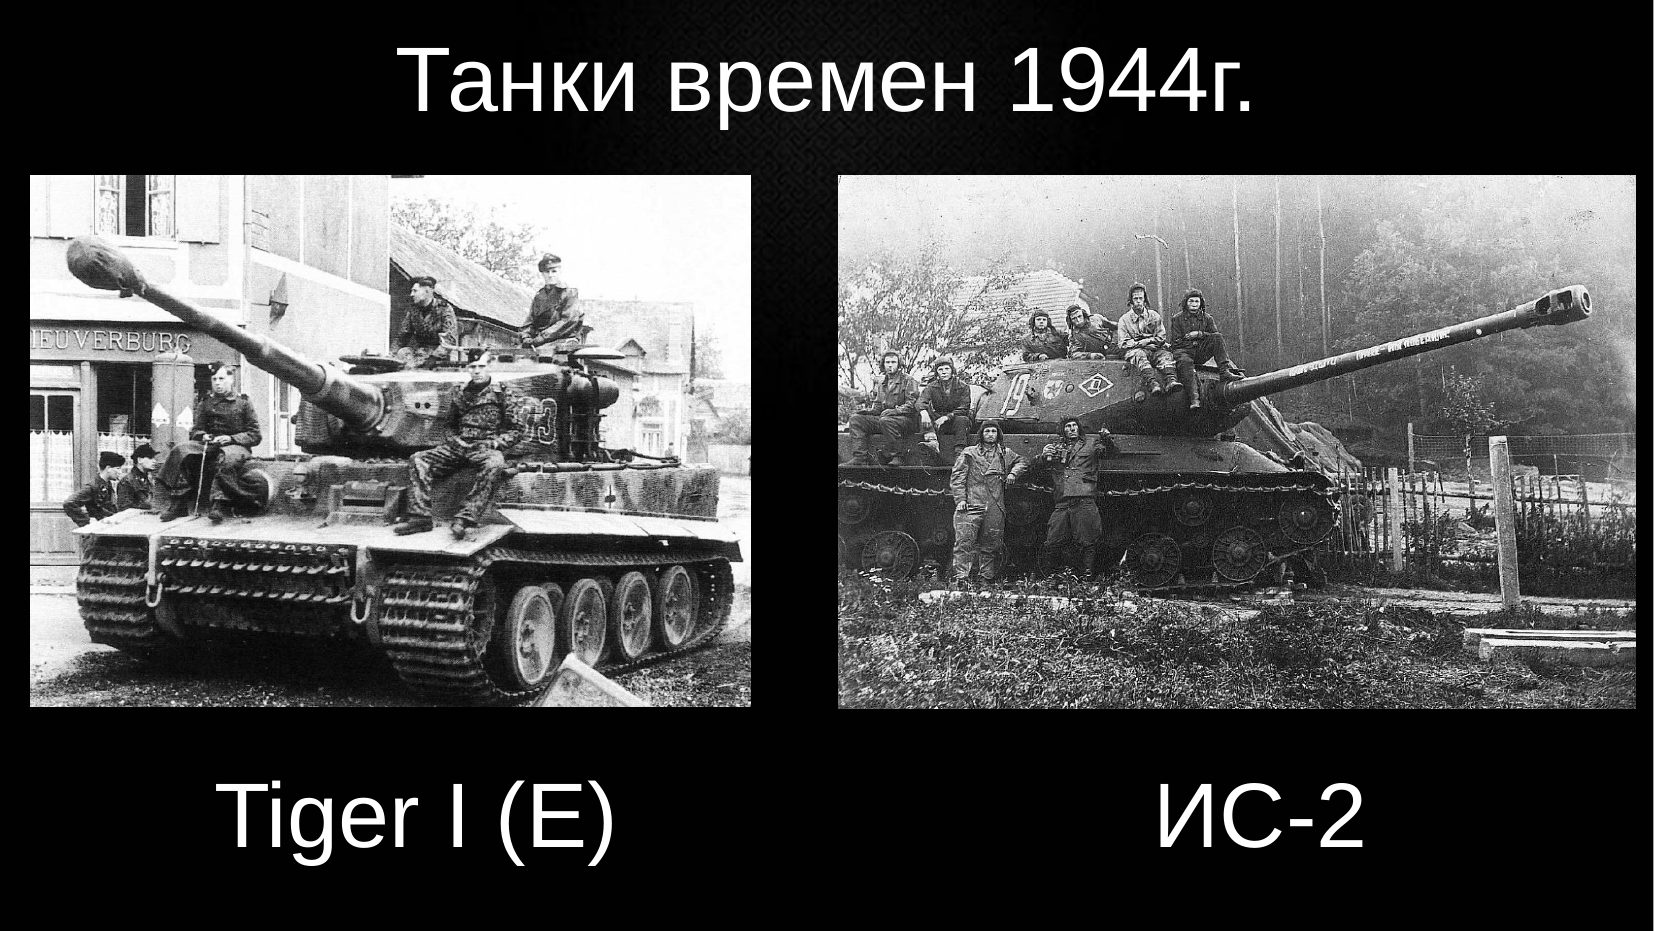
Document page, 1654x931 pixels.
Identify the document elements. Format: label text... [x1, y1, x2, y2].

title Танки времен 1944г. [82, 1, 1571, 157]
picture [0, 0, 1654, 931]
title ИС-2 [1027, 713, 1495, 919]
title Tigеr I (Е) [183, 713, 650, 919]
